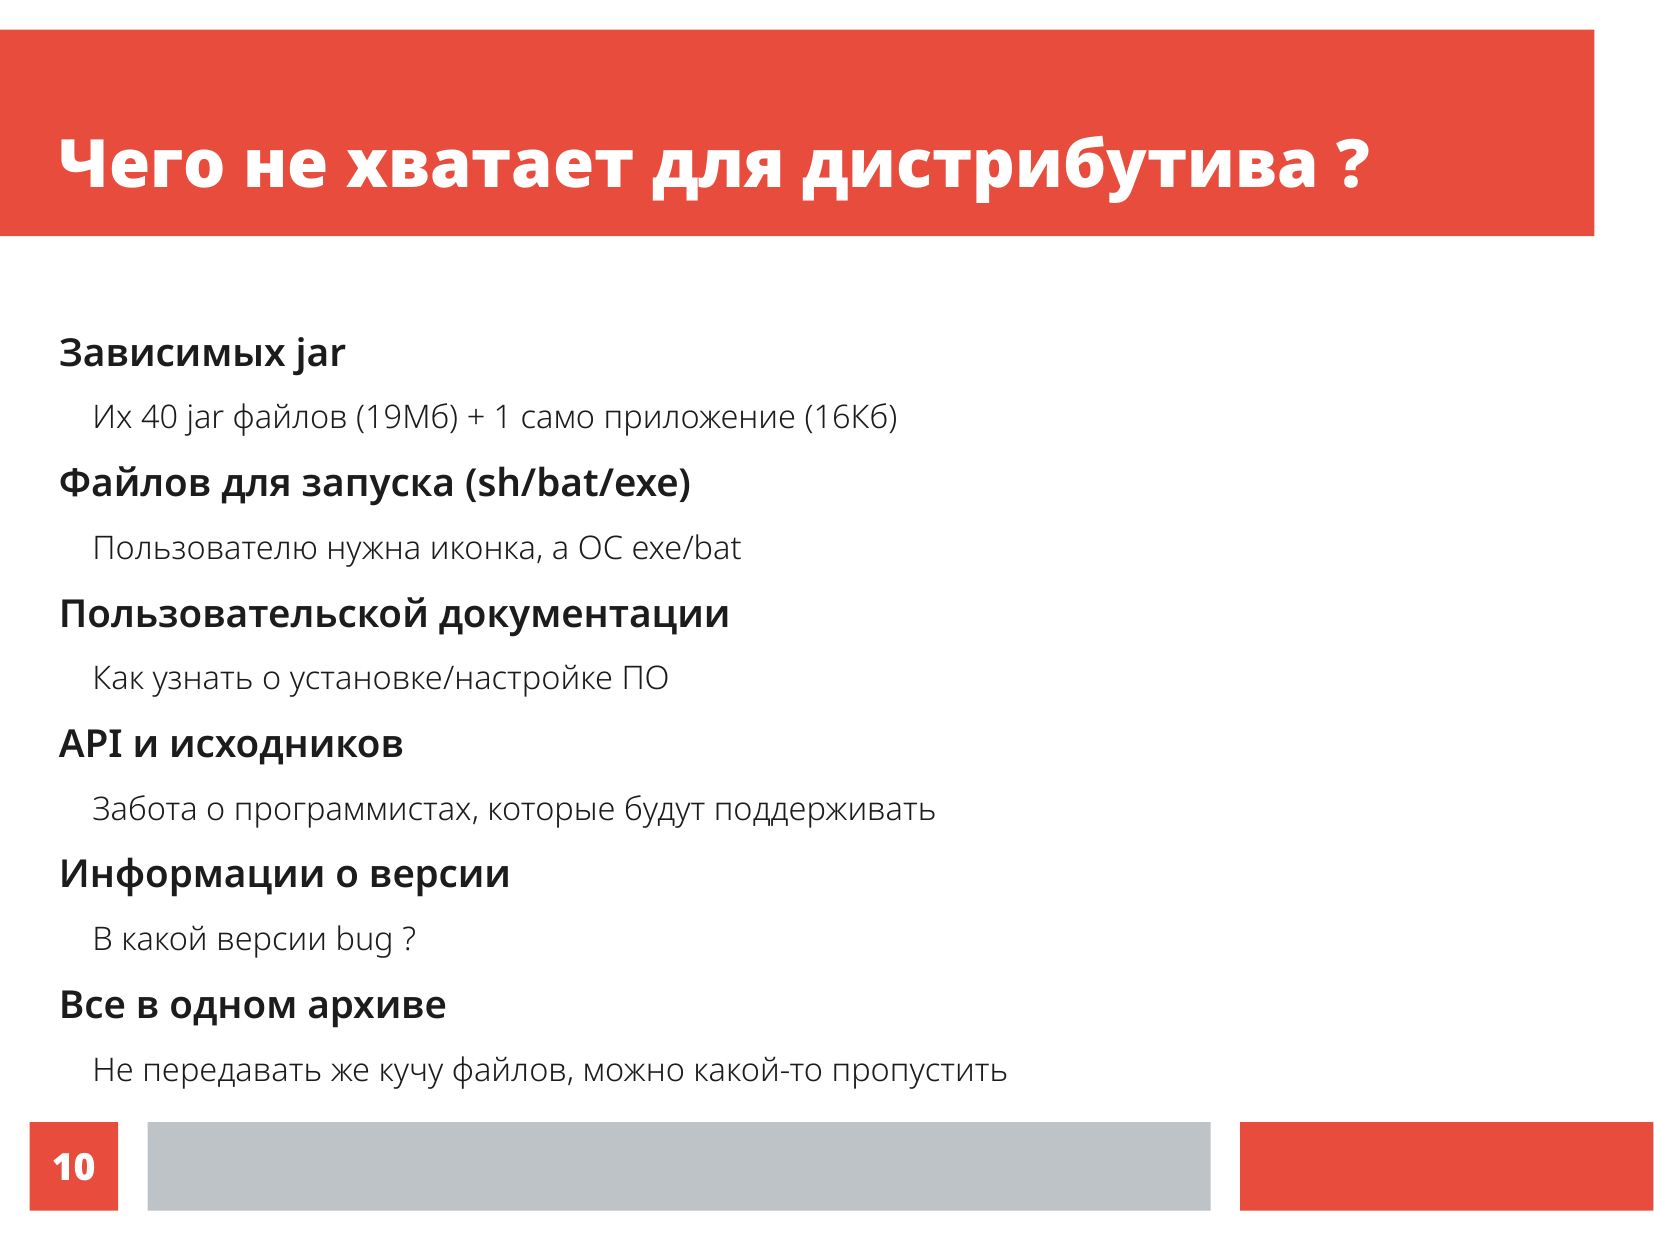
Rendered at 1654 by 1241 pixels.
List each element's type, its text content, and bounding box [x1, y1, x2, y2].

list Зависимых jar Их 40 jar файлов (19Мб) + 1 само приложение (16Кб) Файлов для запуска (sh/bat/exe) Пользователю нужна иконка, а ОС exe/bat Пользовательской документации Как узнать о установке/настройке ПО API и исходников Забота о программистах, которые будут поддерживать Информации о версии В какой версии bug ? Все в одном архиве Не передавать же кучу файлов, можно какой-то пропустить [59, 324, 1565, 1093]
title Чего не хватает для дистрибутива ? [59, 59, 1595, 207]
